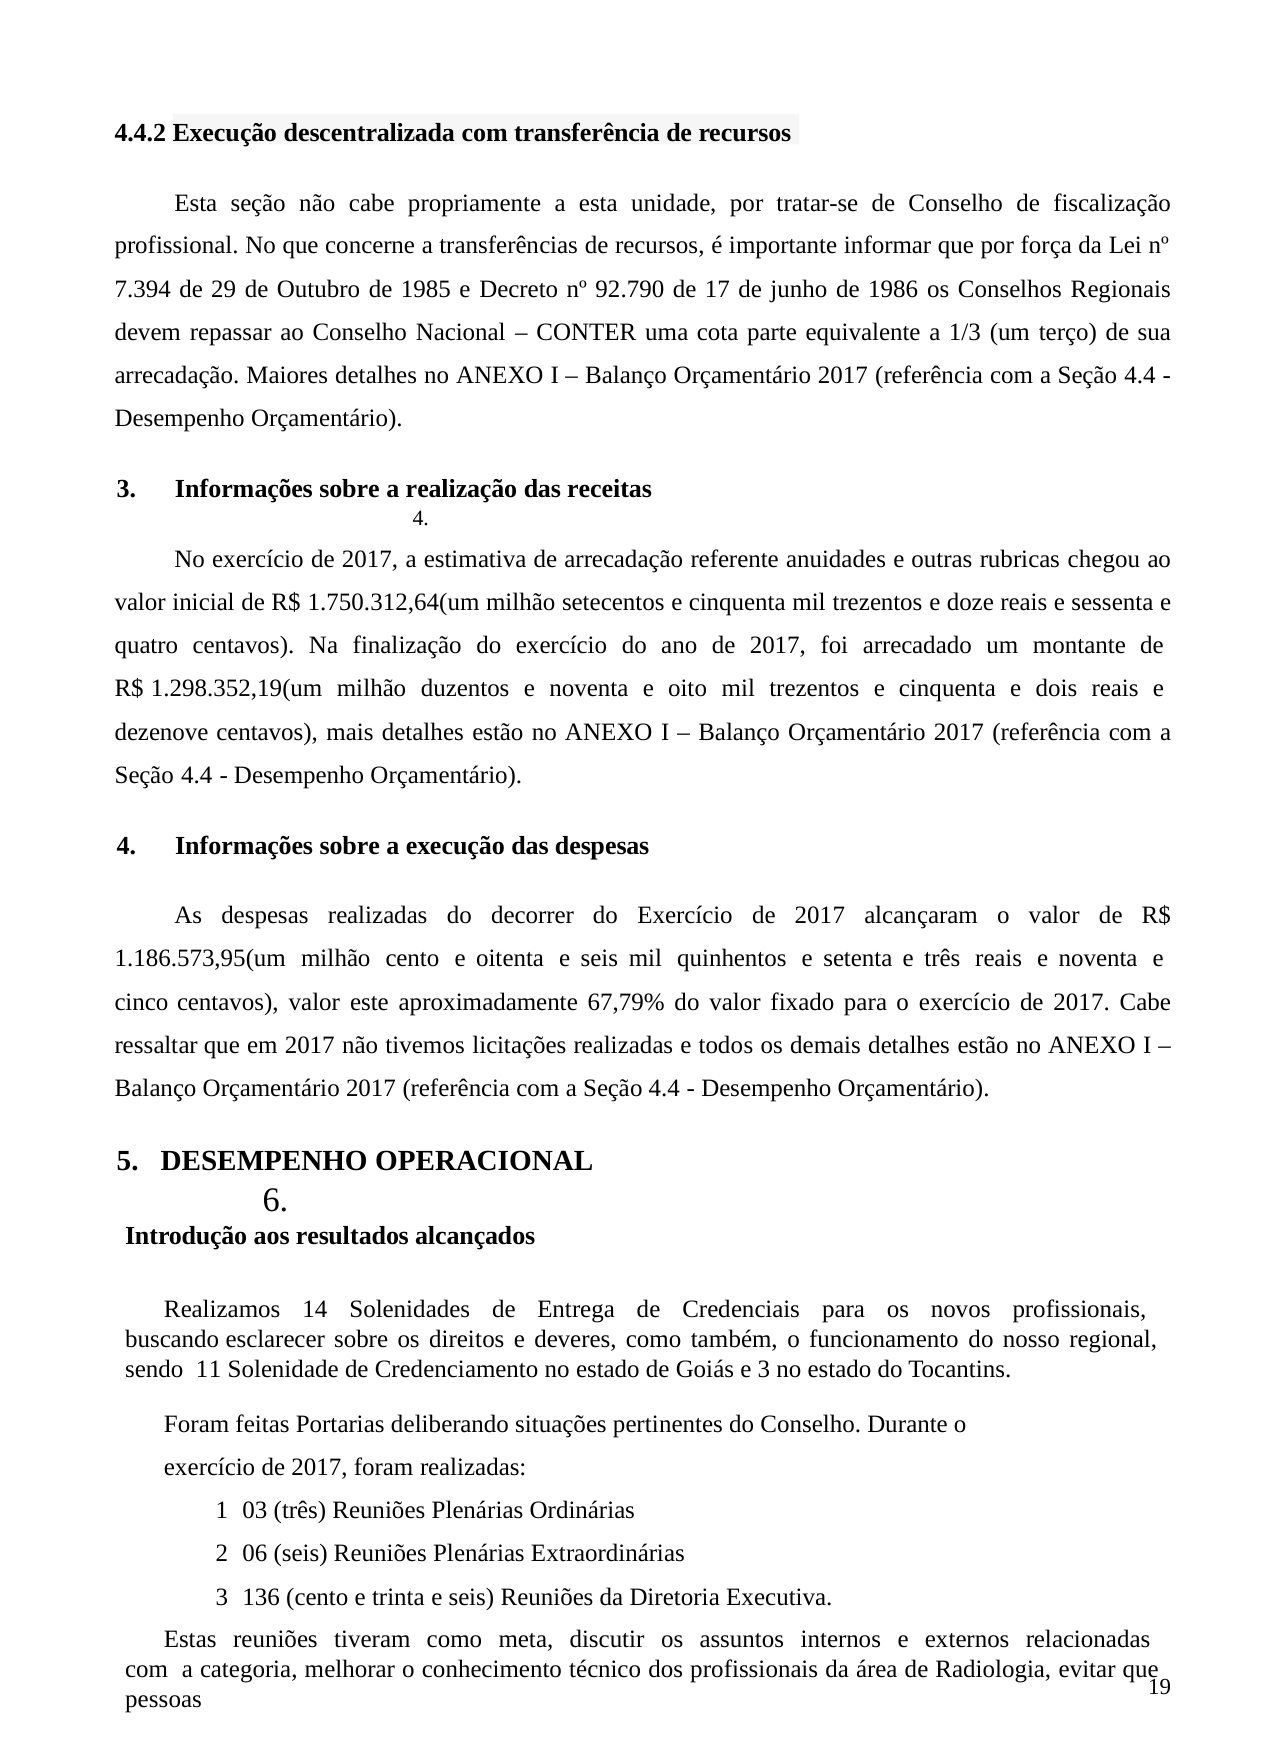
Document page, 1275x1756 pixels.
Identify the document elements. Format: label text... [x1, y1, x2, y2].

text_box 4.4.2 Execução descentralizada com transferência de recursos Esta seção não cabe propriamente a esta unidade, por tratar-se de Conselho de fiscalização profissional. No que concerne a transferências de recursos, é importante informar que por força da Lei nº 7.394 de 29 de Outubro de 1985 e Decreto nº 92.790 de 17 de junho de 1986 os Conselhos Regionais devem repassar ao Conselho Nacional – CONTER uma cota parte equivalente a 1/3 (um terço) de sua arrecadação. Maiores detalhes no ANEXO I – Balanço Orçamentário 2017 (referência com a Seção 4.4 - Desempenho Orçamentário). Informações sobre a realização das receitas No exercício de 2017, a estimativa de arrecadação referente anuidades e outras rubricas chegou ao valor inicial de R$ 1.750.312,64(um milhão setecentos e cinquenta mil trezentos e doze reais e sessenta e quatro centavos). Na finalização do exercício do ano de 2017, foi arrecadado um montante de R$ 1.298.352,19(um milhão duzentos e noventa e oito mil trezentos e cinquenta e dois reais e dezenove centavos), mais detalhes estão no ANEXO I – Balanço Orçamentário 2017 (referência com a Seção 4.4 - Desempenho Orçamentário). Informações sobre a execução das despesas As despesas realizadas do decorrer do Exercício de 2017 alcançaram o valor de R$ 1.186.573,95(um milhão cento e oitenta e seis mil quinhentos e setenta e três reais e noventa e cinco centavos), valor este aproximadamente 67,79% do valor fixado para o exercício de 2017. Cabe ressaltar que em 2017 não tivemos licitações realizadas e todos os demais detalhes estão no ANEXO I – Balanço Orçamentário 2017 (referência com a Seção 4.4 - Desempenho Orçamentário). DESEMPENHO OPERACIONAL Introdução aos resultados alcançados Realizamos 14 Solenidades de Entrega de Credenciais para os novos profissionais, buscando esclarecer sobre os direitos e deveres, como também, o funcionamento do nosso regional, sendo 11 Solenidade de Credenciamento no estado de Goiás e 3 no estado do Tocantins. Foram feitas Portarias deliberando situações pertinentes do Conselho. Durante o exercício de 2017, foram realizadas: 03 (três) Reuniões Plenárias Ordinárias 06 (seis) Reuniões Plenárias Extraordinárias 136 (cento e trinta e seis) Reuniões da Diretoria Executiva. Estas reuniões tiveram como meta, discutir os assuntos internos e externos relacionadas com a categoria, melhorar o conhecimento técnico dos profissionais da área de Radiologia, evitar que pessoas [112, 115, 1174, 1673]
text_box 14 [1143, 1671, 1176, 1705]
